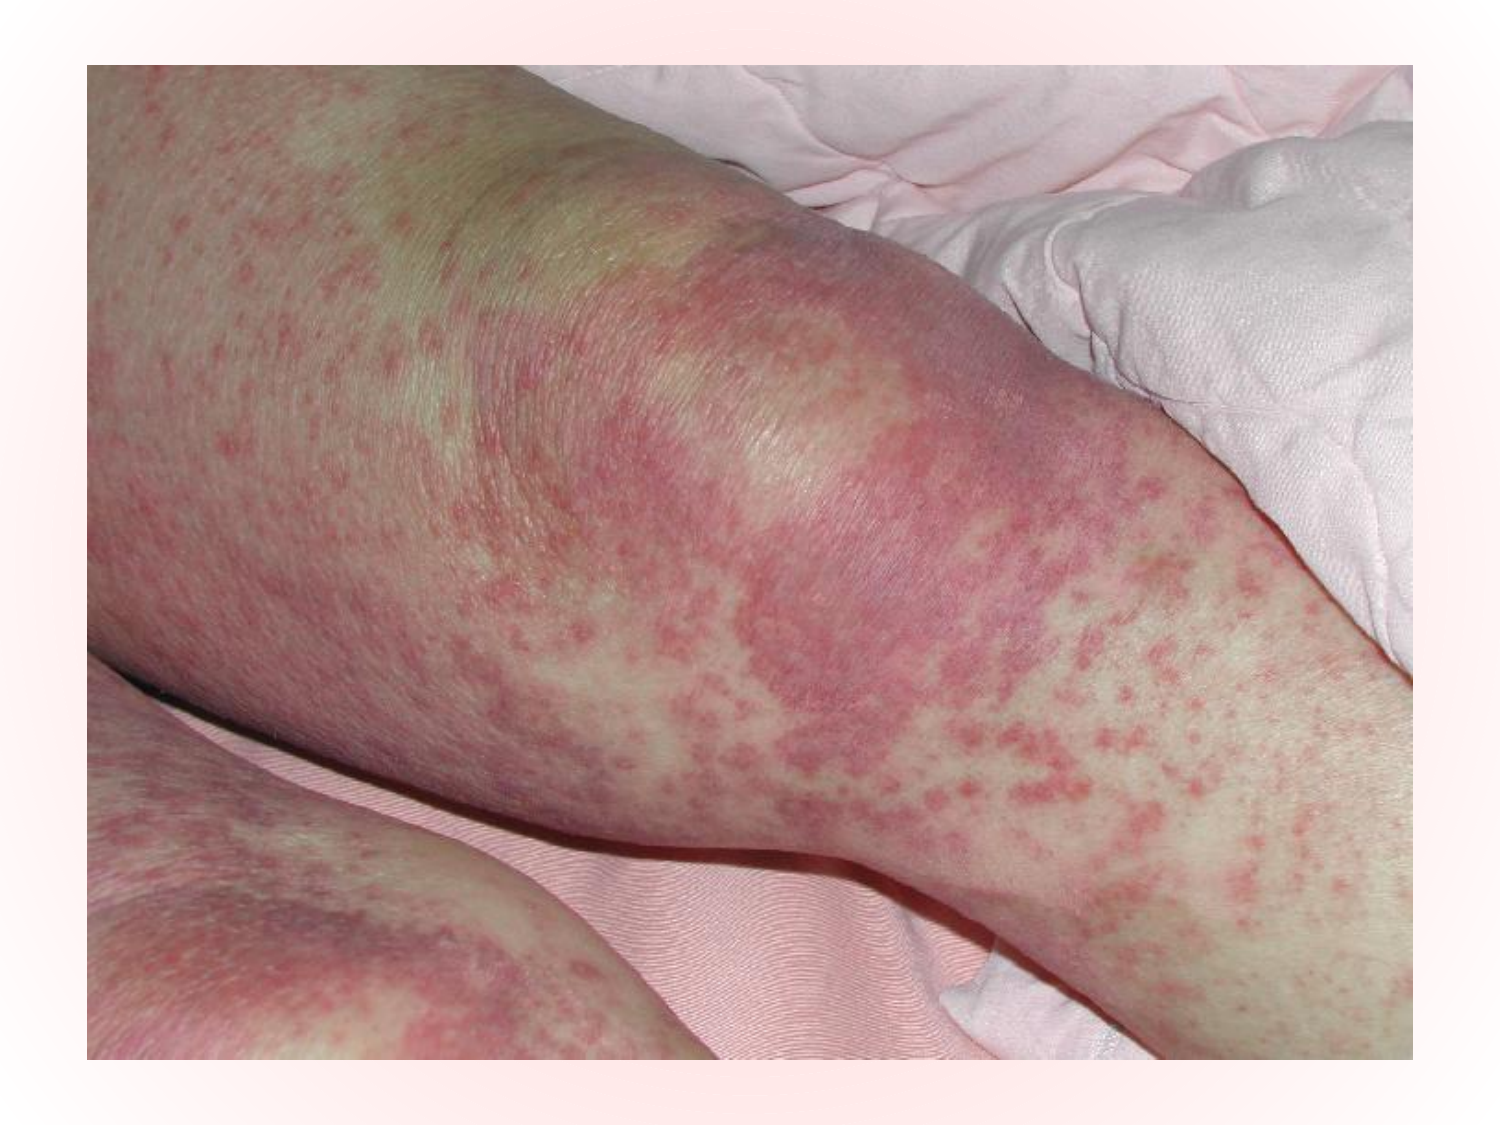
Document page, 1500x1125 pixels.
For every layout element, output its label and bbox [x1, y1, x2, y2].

picture [87, 65, 1413, 1060]
